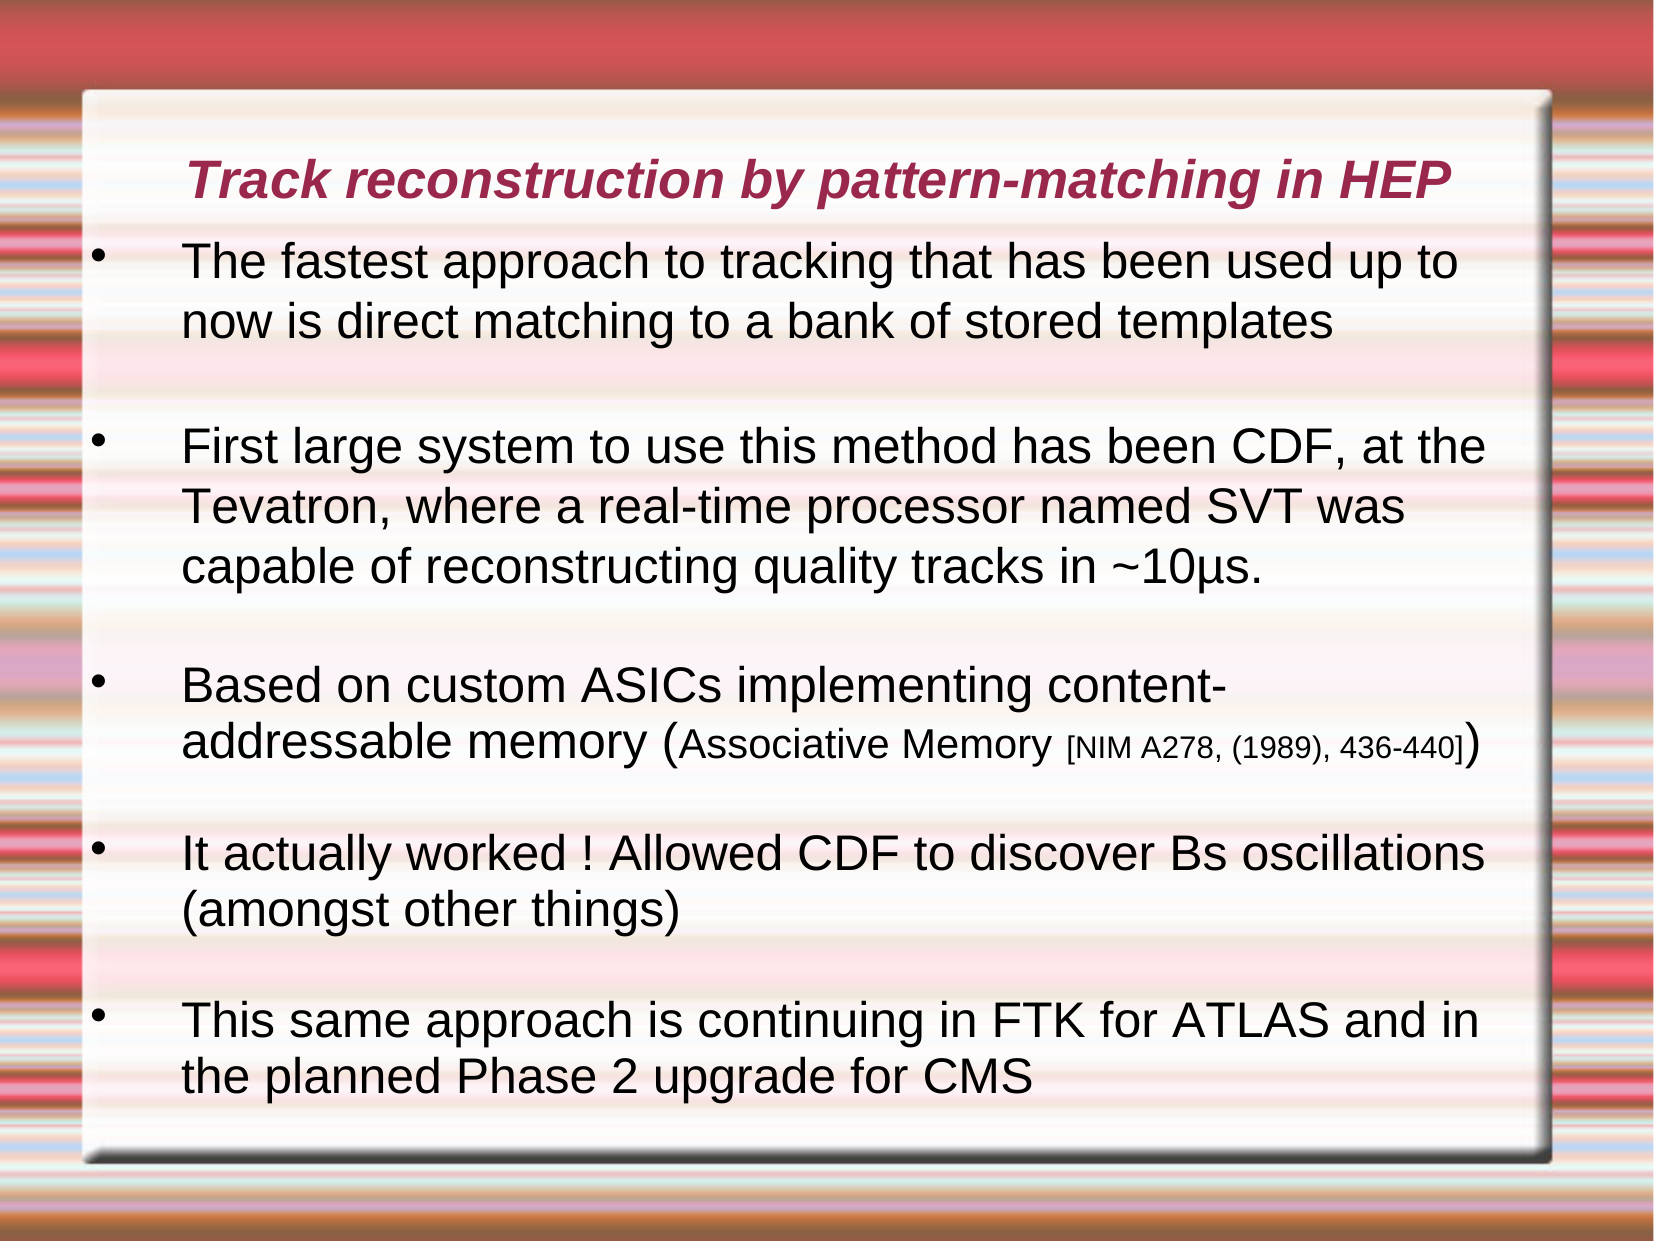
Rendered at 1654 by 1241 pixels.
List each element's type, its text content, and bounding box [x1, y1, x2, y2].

picture [0, 0, 1654, 1241]
text_box Track reconstruction by pattern-matching in HEP [121, 114, 1533, 240]
text_box The fastest approach to tracking that has been used up to now is direct matching to a bank of stored templates First large system to use this method has been CDF, at the Tevatron, where a real-time processor named SVT was capable of reconstructing quality tracks in ~10µs. Based on custom ASICs implementing content-addressable memory (Associative Memory [NIM A278, (1989), 436-440]) It actually worked ! Allowed CDF to discover Bs oscillations (amongst other things) This same approach is continuing in FTK for ATLAS and in the planned Phase 2 upgrade for CMS [89, 225, 1501, 1051]
